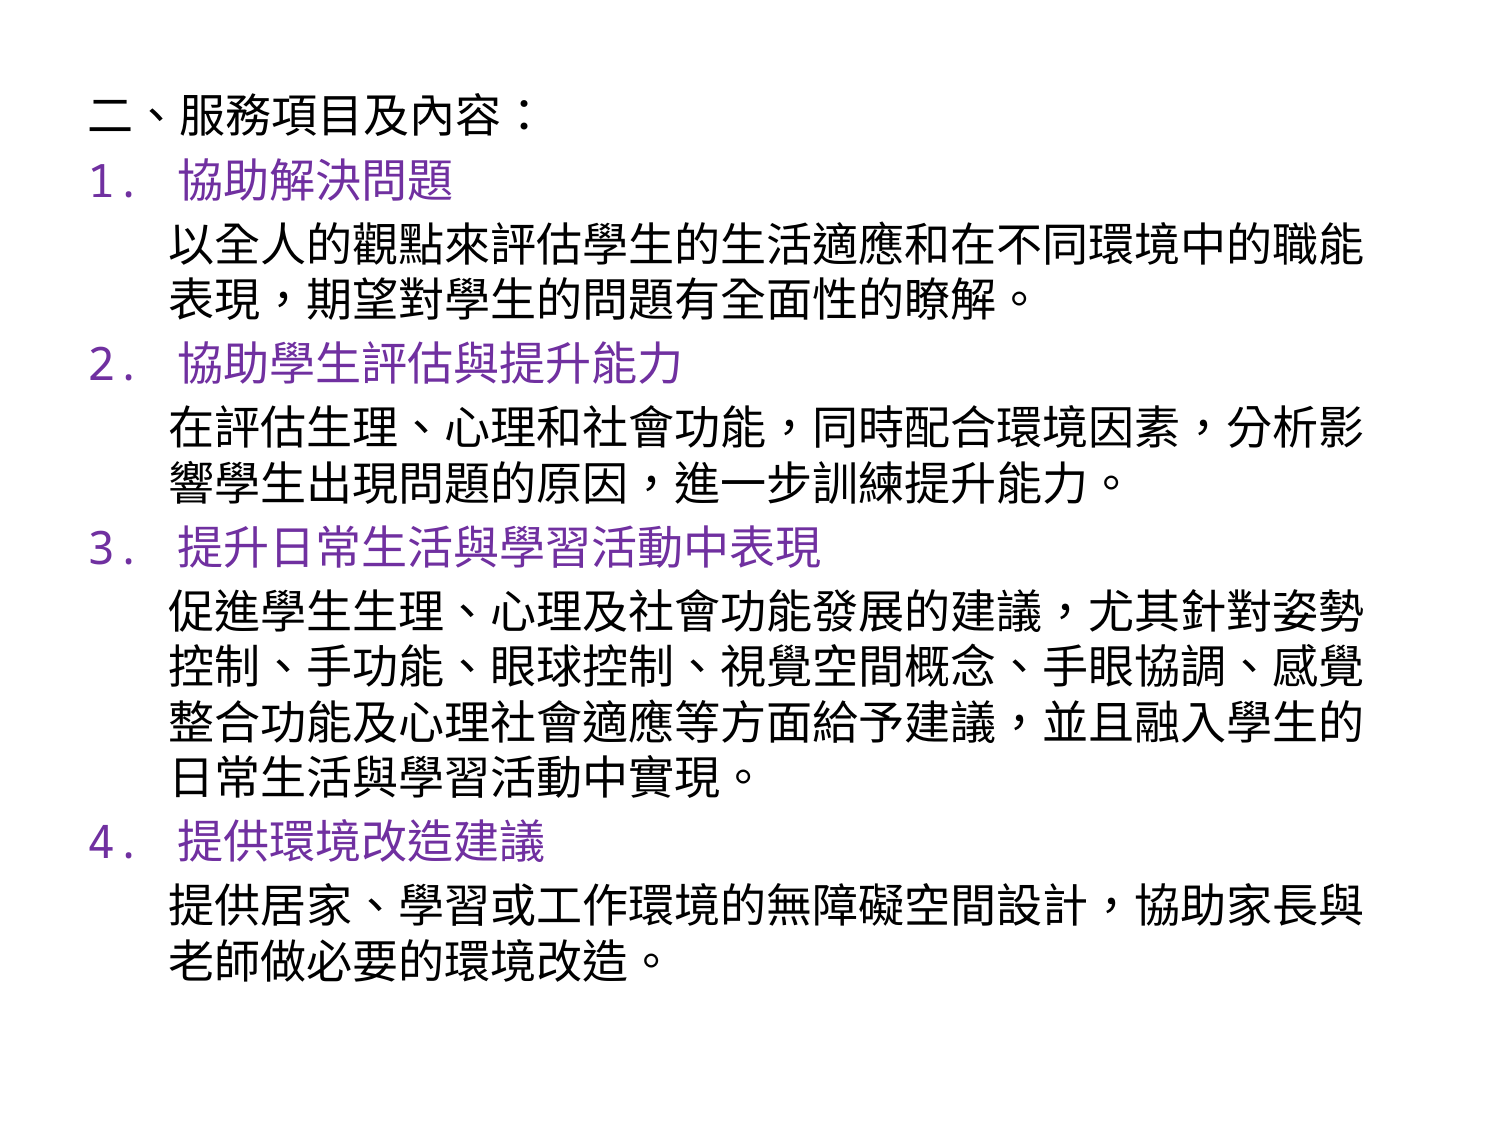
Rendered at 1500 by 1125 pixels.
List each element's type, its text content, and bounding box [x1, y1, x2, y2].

list 二、服務項目及內容： 1. 協助解決問題 以全人的觀點來評估學生的生活適應和在不同環境中的職能表現，期望對學生的問題有全面性的瞭解。 2. 協助學生評估與提升能力 在評估生理、心理和社會功能，同時配合環境因素，分析影響學生出現問題的原因，進一步訓練提升能力。 3. 提升日常生活與學習活動中表現 促進學生生理、心理及社會功能發展的建議，尤其針對姿勢控制、手功能、眼球控制、視覺空間概念、手眼協調、感覺整合功能及心理社會適應等方面給予建議，並且融入學生的日常生活與學習活動中實現。 4. 提供環境改造建議 提供居家、學習或工作環境的無障礙空間設計，協助家長與老師做必要的環境改造。 [72, 79, 1423, 998]
